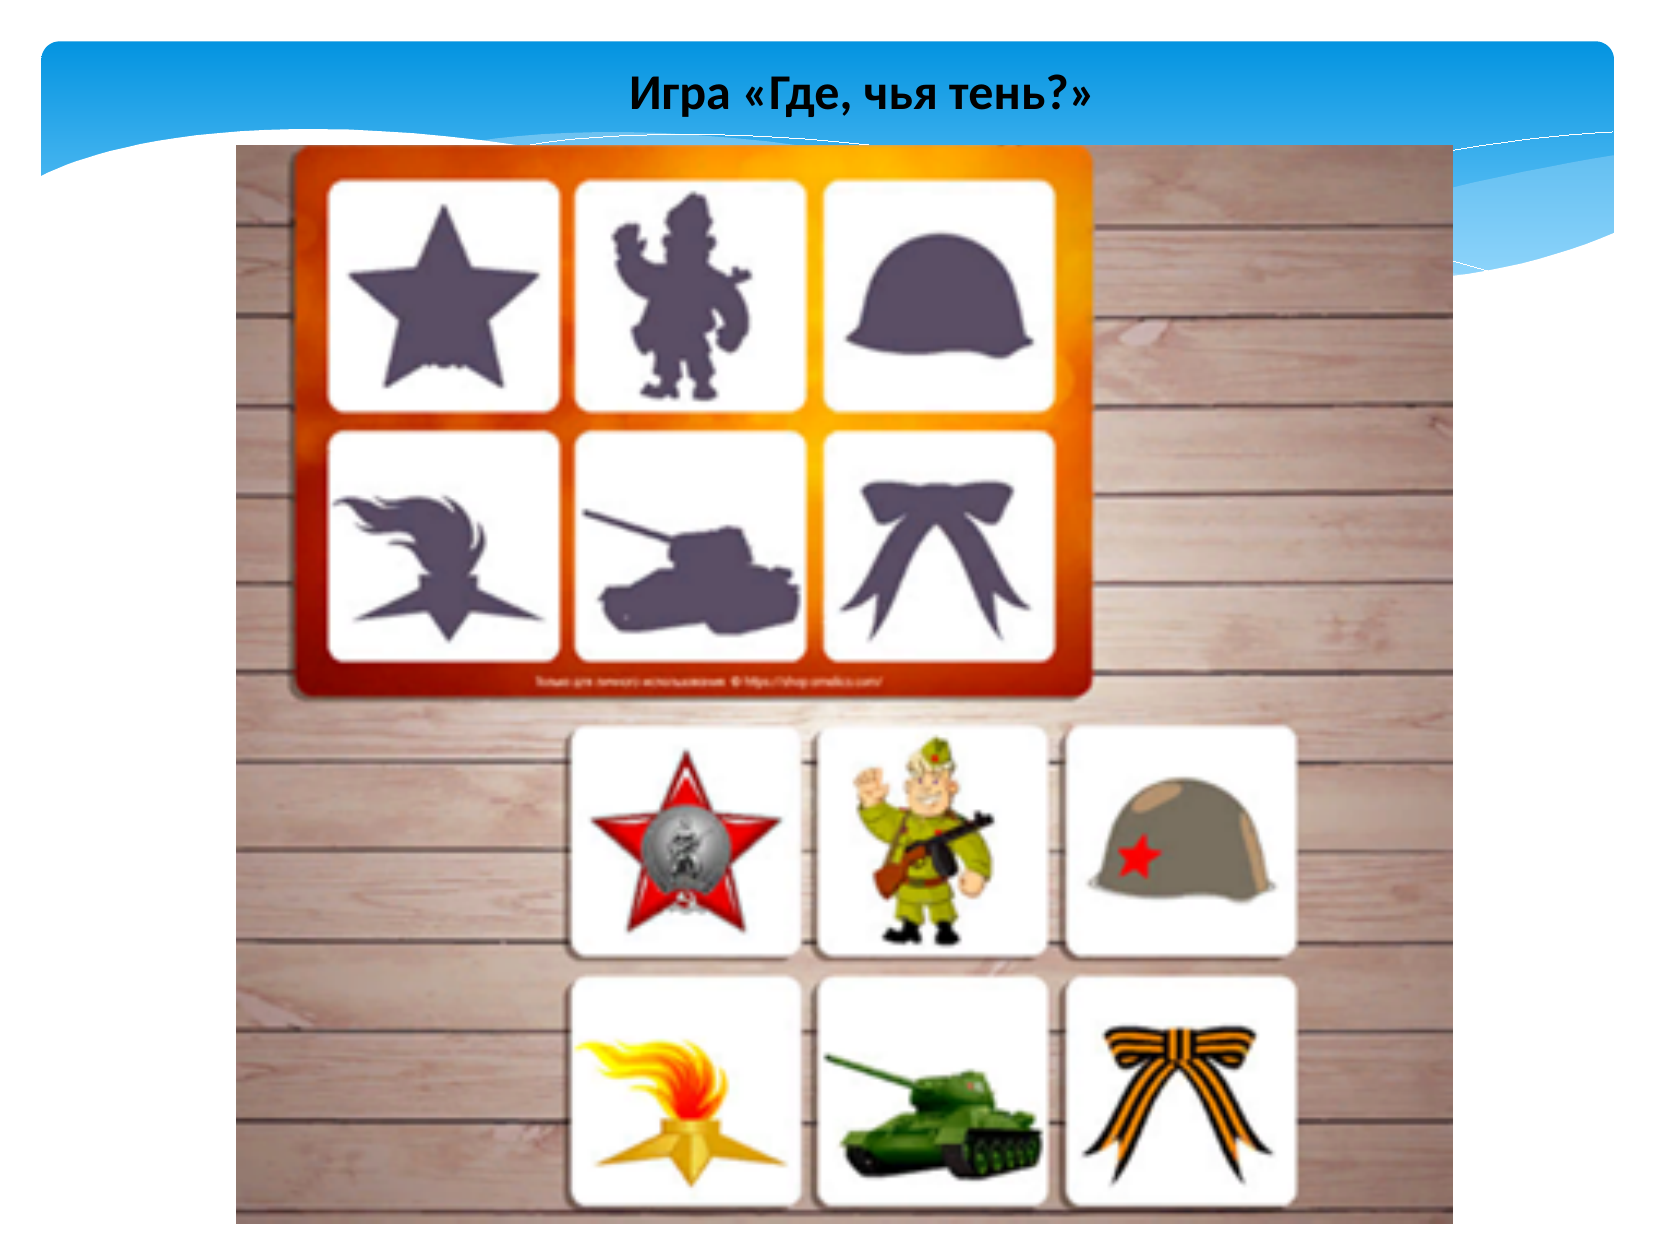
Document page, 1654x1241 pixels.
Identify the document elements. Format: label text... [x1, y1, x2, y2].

picture [236, 145, 1453, 1224]
text_box Игра «Где, чья тень?» [614, 51, 1116, 128]
